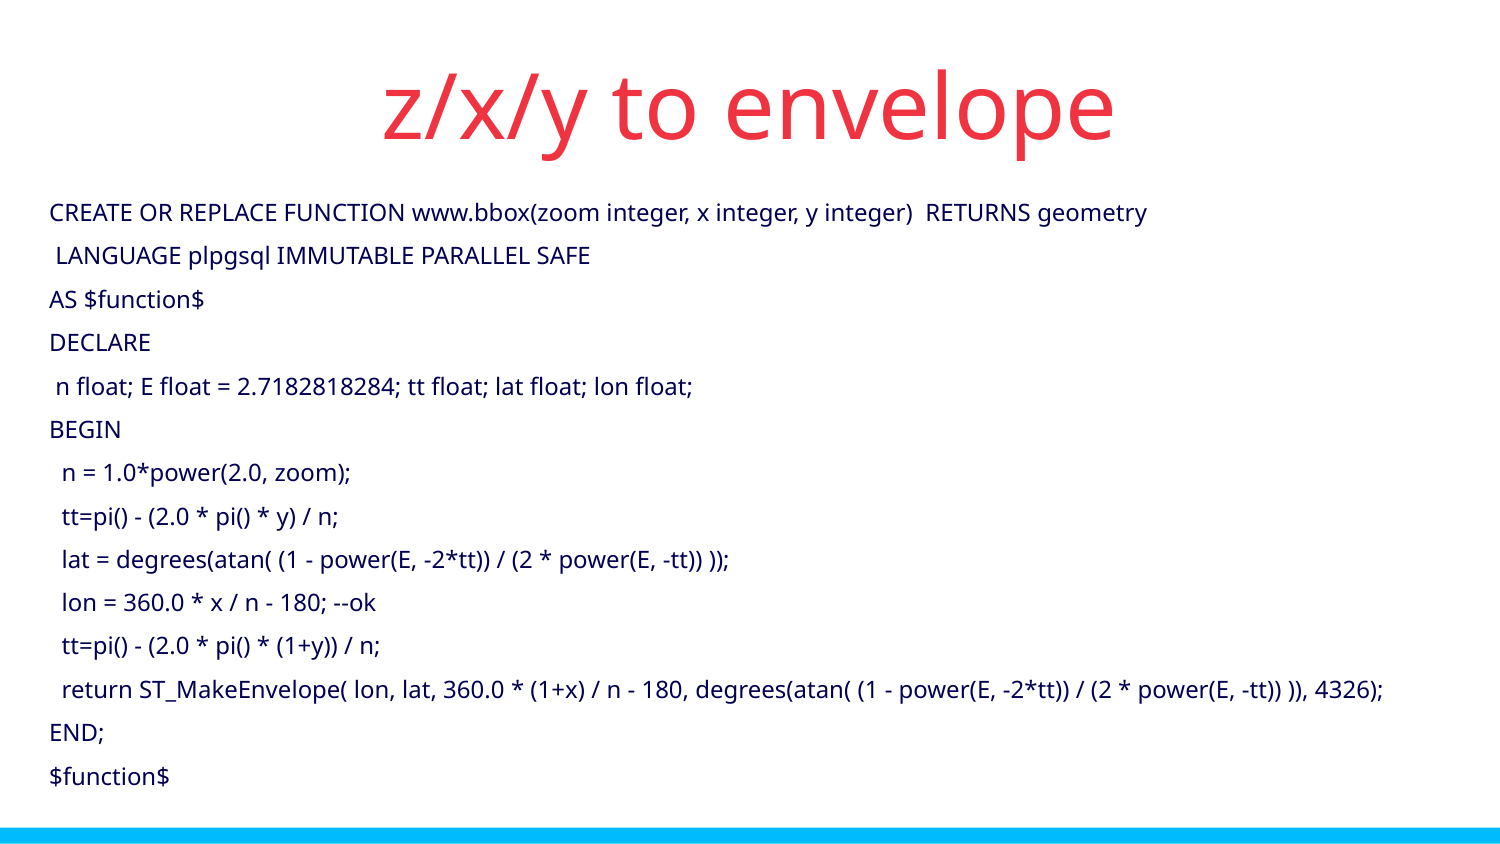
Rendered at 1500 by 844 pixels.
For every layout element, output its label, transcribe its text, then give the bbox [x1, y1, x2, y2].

list CREATE OR REPLACE FUNCTION www.bbox(zoom integer, x integer, y integer) RETURNS geometry LANGUAGE plpgsql IMMUTABLE PARALLEL SAFE AS $function$ DECLARE n float; E float = 2.7182818284; tt float; lat float; lon float; BEGIN n = 1.0*power(2.0, zoom); tt=pi() - (2.0 * pi() * y) / n; lat = degrees(atan( (1 - power(E, -2*tt)) / (2 * power(E, -tt)) )); lon = 360.0 * x / n - 180; --ok tt=pi() - (2.0 * pi() * (1+y)) / n; return ST_MakeEnvelope( lon, lat, 360.0 * (1+x) / n - 180, degrees(atan( (1 - power(E, -2*tt)) / (2 * power(E, -tt)) )), 4326); END; $function$ [23, 195, 1477, 804]
title z/x/y to envelope [75, 33, 1425, 175]
